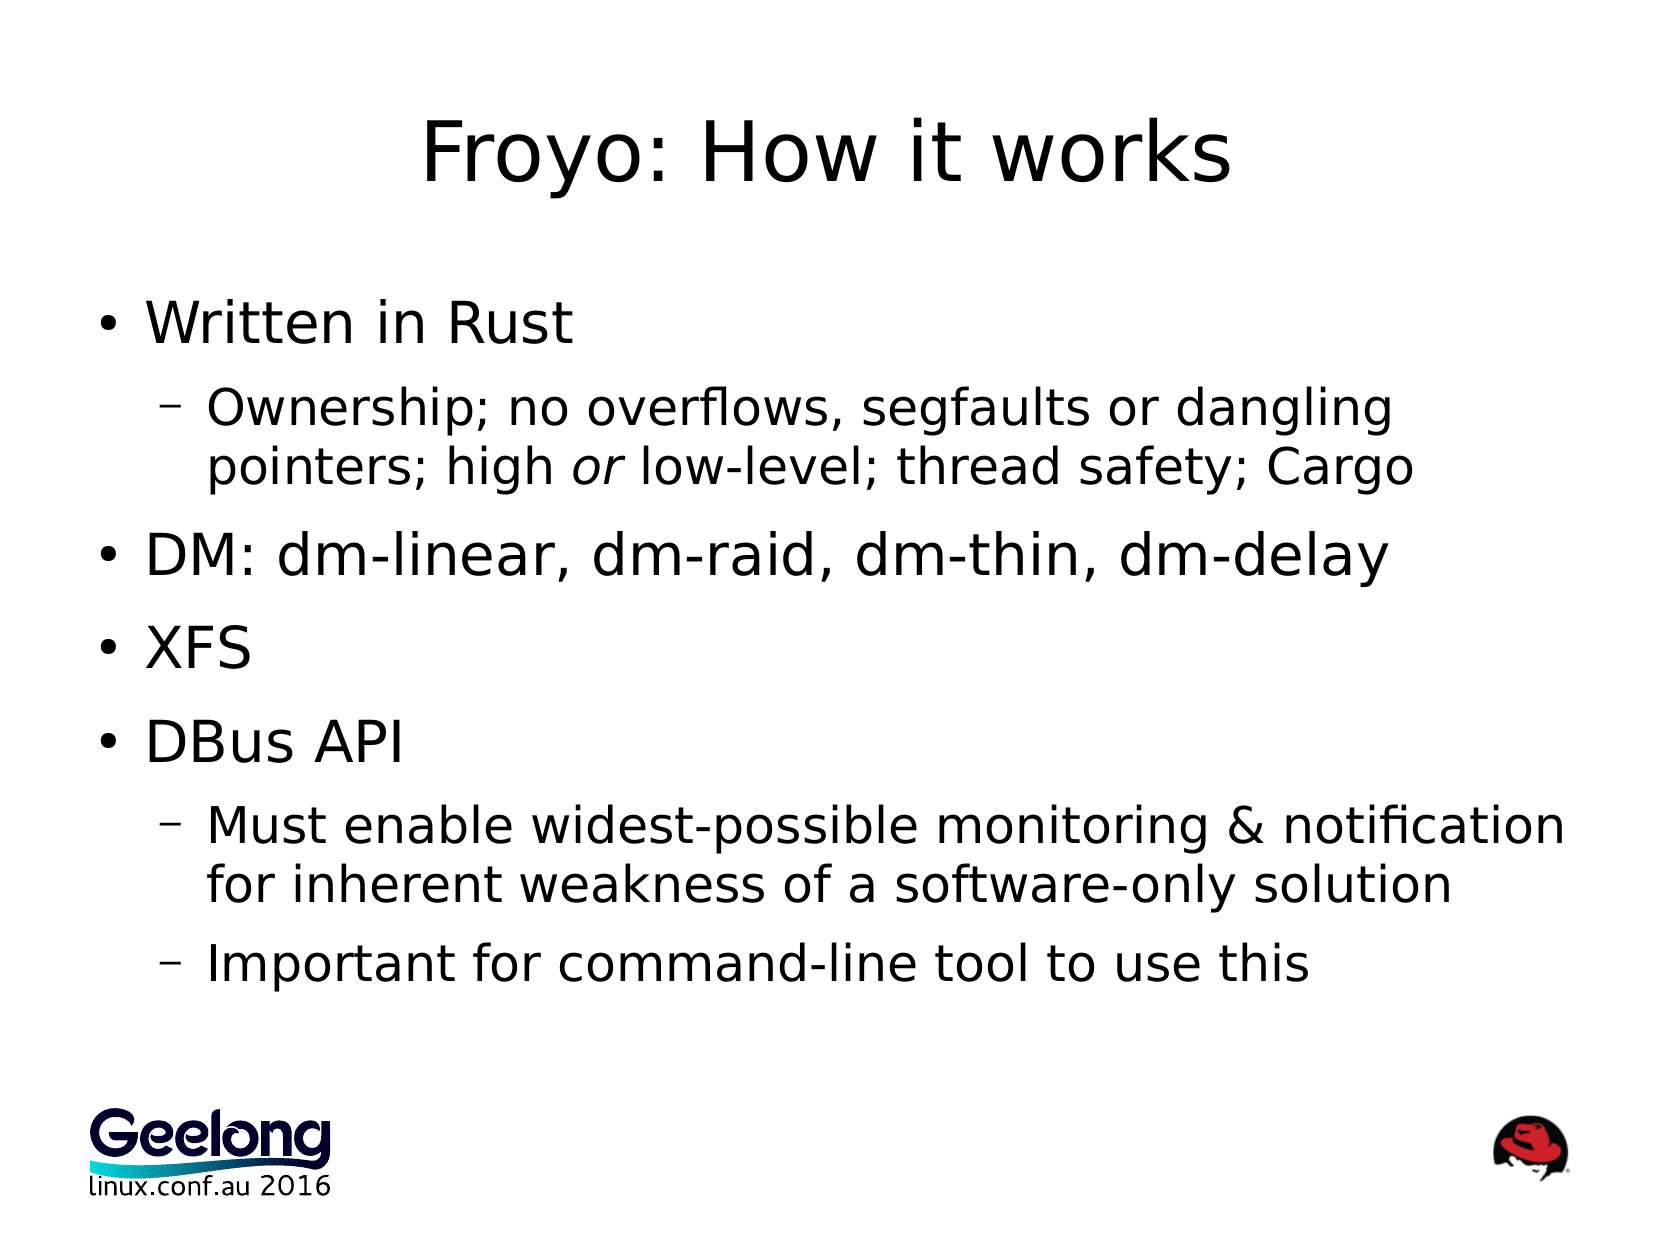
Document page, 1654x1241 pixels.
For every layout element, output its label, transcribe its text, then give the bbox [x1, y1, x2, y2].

list Written in Rust Ownership; no overflows, segfaults or dangling pointers; high or low-level; thread safety; Cargo DM: dm-linear, dm-raid, dm-thin, dm-delay XFS DBus API Must enable widest-possible monitoring & notification for inherent weakness of a software-only solution Important for command-line tool to use this [82, 290, 1571, 1010]
title Froyo: How it works [82, 49, 1571, 257]
picture [1492, 1113, 1576, 1191]
